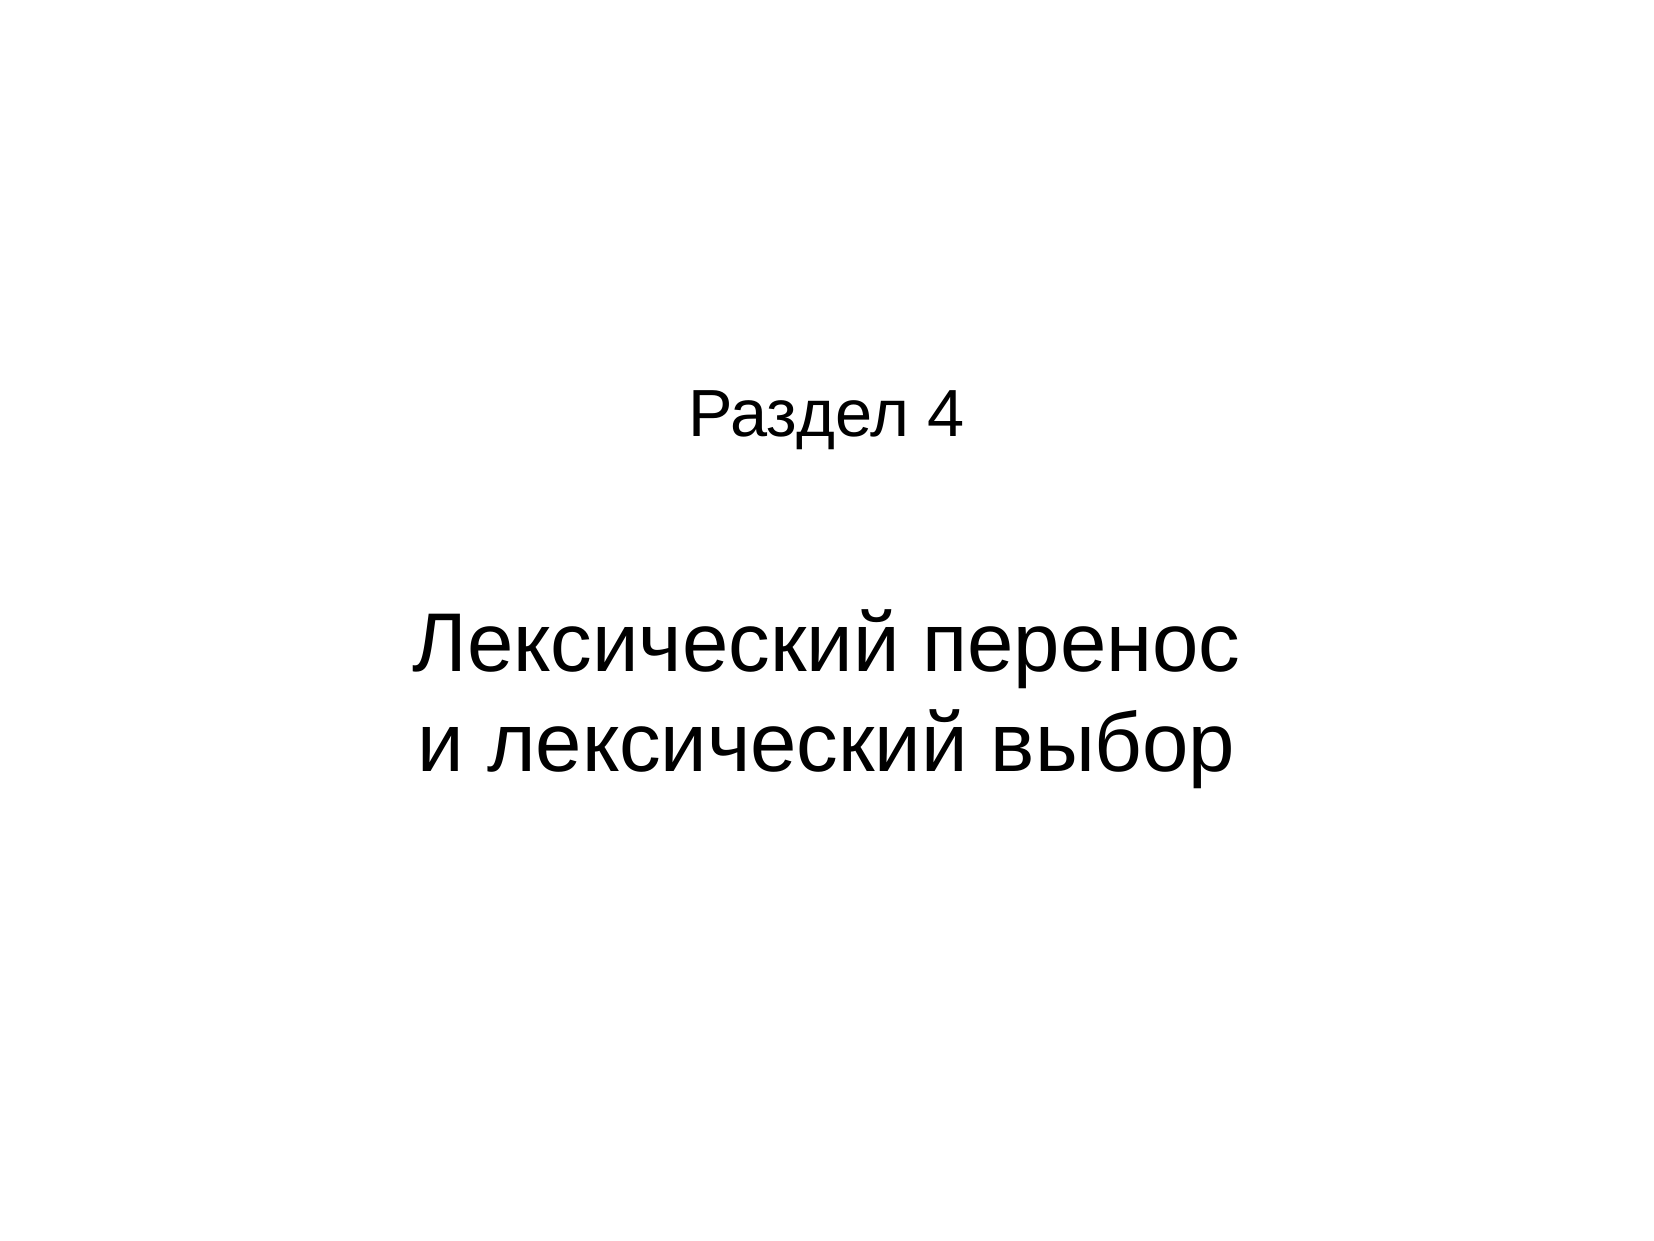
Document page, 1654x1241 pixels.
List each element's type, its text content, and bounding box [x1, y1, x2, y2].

subtitle Раздел 4 Лексический перенос и лексический выбор [82, 49, 1571, 1109]
